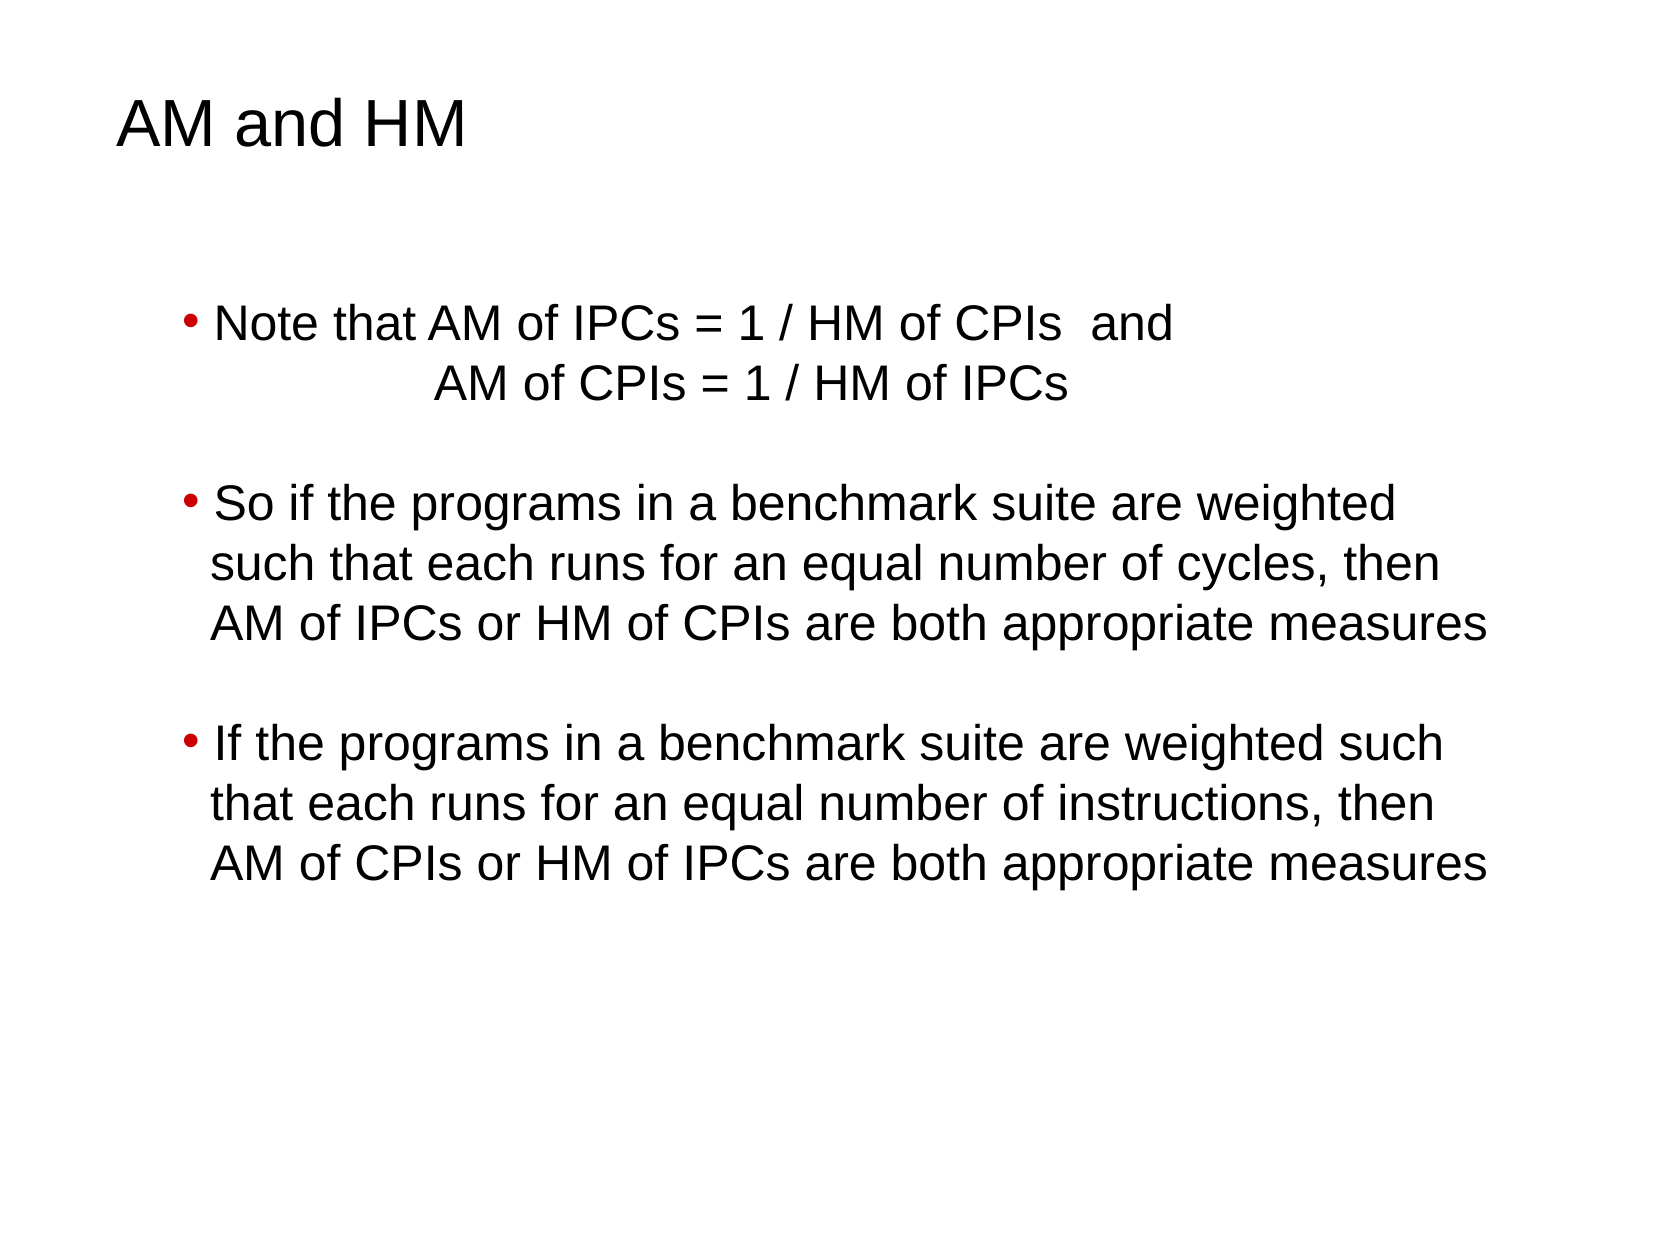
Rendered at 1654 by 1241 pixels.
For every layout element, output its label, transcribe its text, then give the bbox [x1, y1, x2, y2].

text_box AM and HM [101, 71, 483, 168]
text_box Note that AM of IPCs = 1 / HM of CPIs and AM of CPIs = 1 / HM of IPCs So if the programs in a benchmark suite are weighted such that each runs for an equal number of cycles, then AM of IPCs or HM of CPIs are both appropriate measures If the programs in a benchmark suite are weighted such that each runs for an equal number of instructions, then AM of CPIs or HM of IPCs are both appropriate measures [167, 282, 1505, 899]
